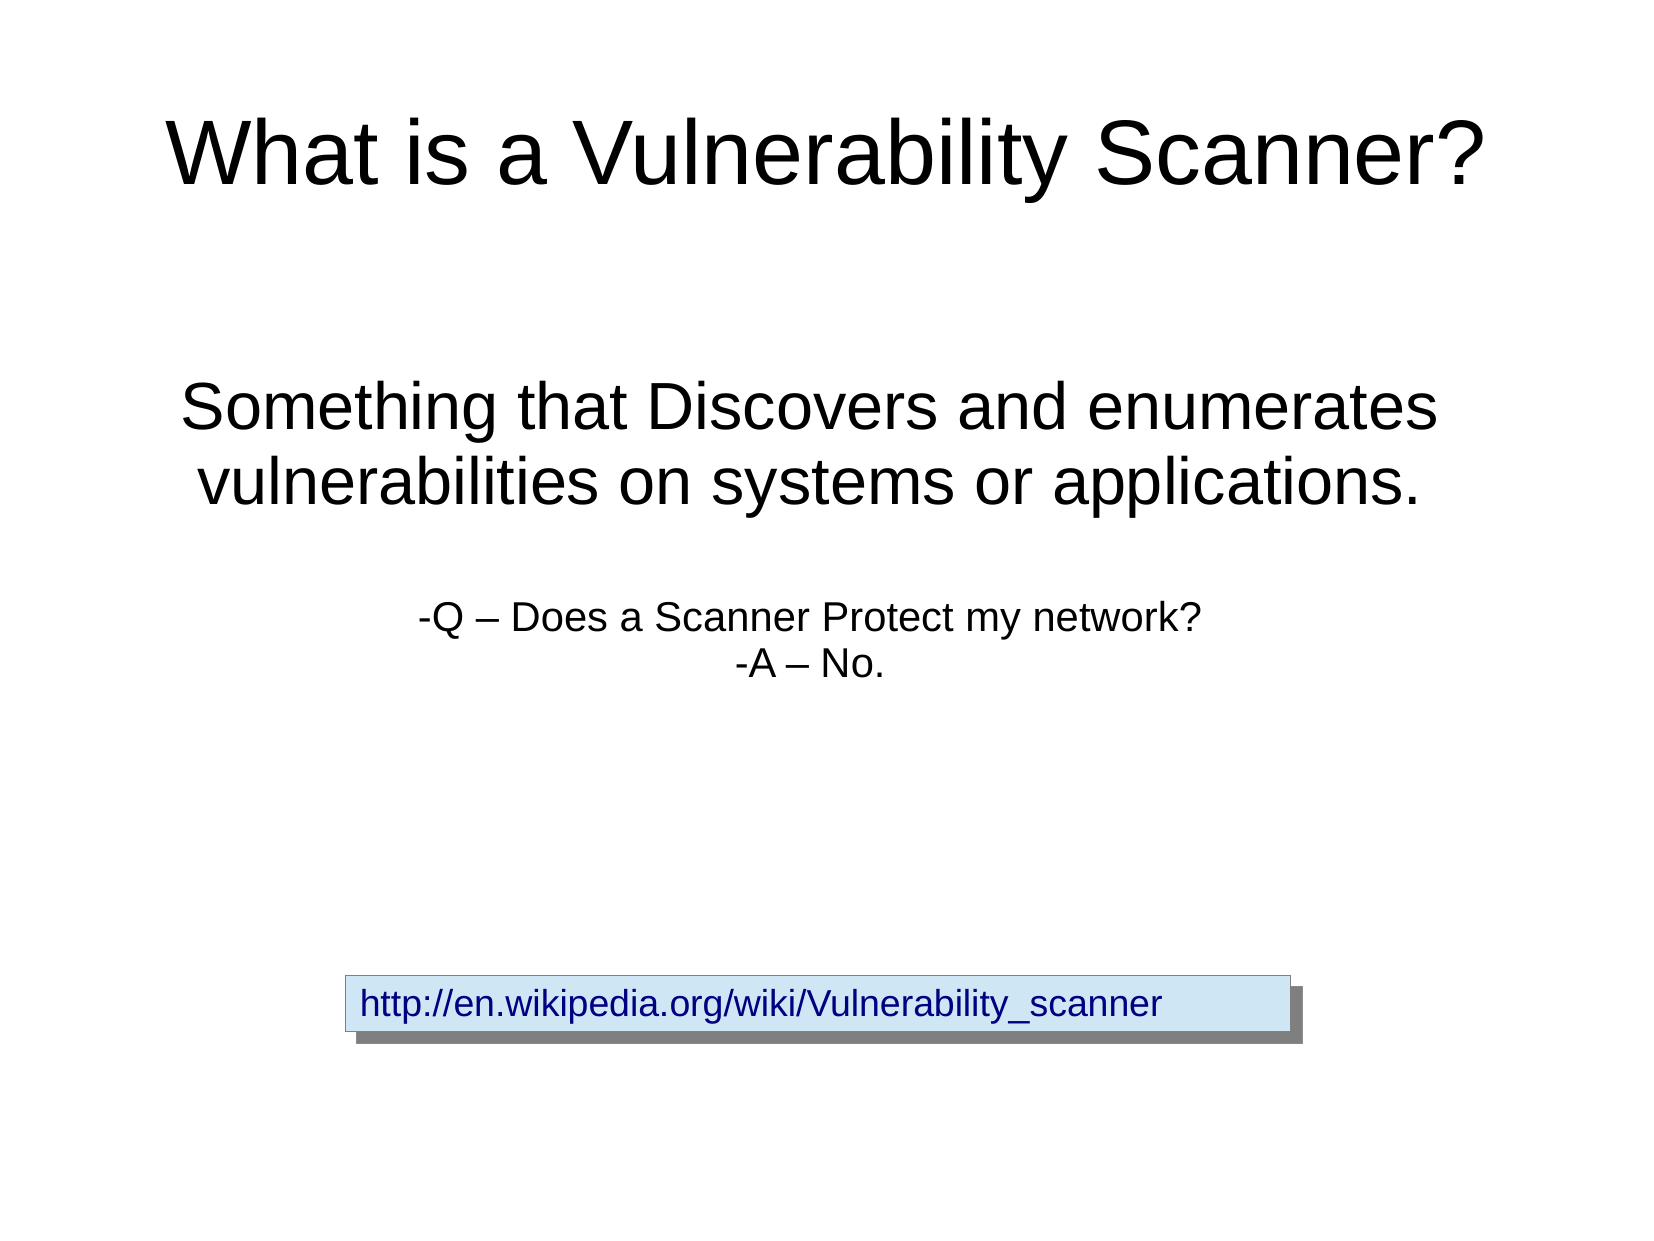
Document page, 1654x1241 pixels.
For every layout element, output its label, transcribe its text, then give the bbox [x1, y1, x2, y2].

title What is a Vulnerability Scanner? [82, 49, 1571, 257]
subtitle Something that Discovers and enumerates vulnerabilities on systems or applications. -Q – Does a Scanner Protect my network? -A – No. [82, 290, 1538, 766]
text_box http://en.wikipedia.org/wiki/Vulnerability_scanner [345, 975, 1291, 1032]
